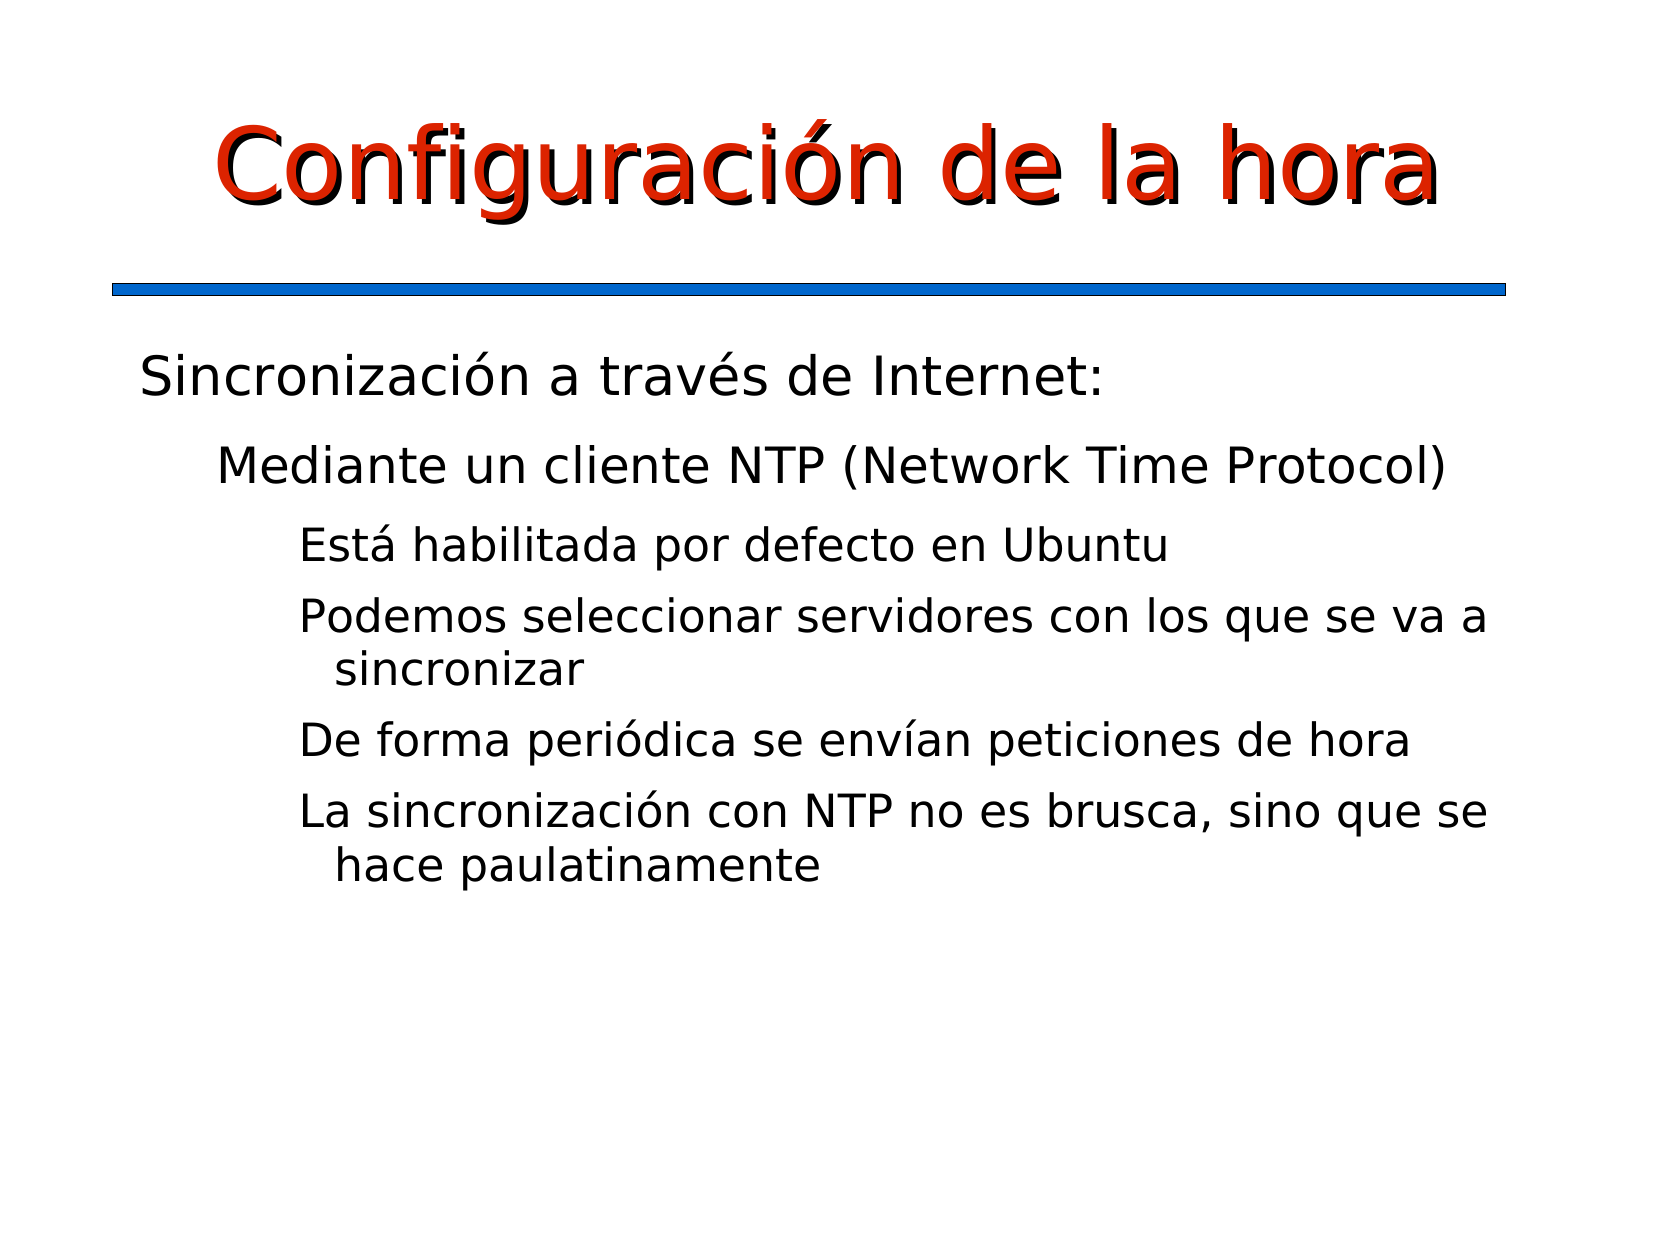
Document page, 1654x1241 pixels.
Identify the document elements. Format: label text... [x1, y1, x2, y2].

title Configuración de la hora [121, 61, 1534, 269]
list Sincronización a través de Internet: Mediante un cliente NTP (Network Time Protocol) Está habilitada por defecto en Ubuntu Podemos seleccionar servidores con los que se va a sincronizar De forma periódica se envían peticiones de hora La sincronización con NTP no es brusca, sino que se hace paulatinamente [121, 344, 1595, 1164]
